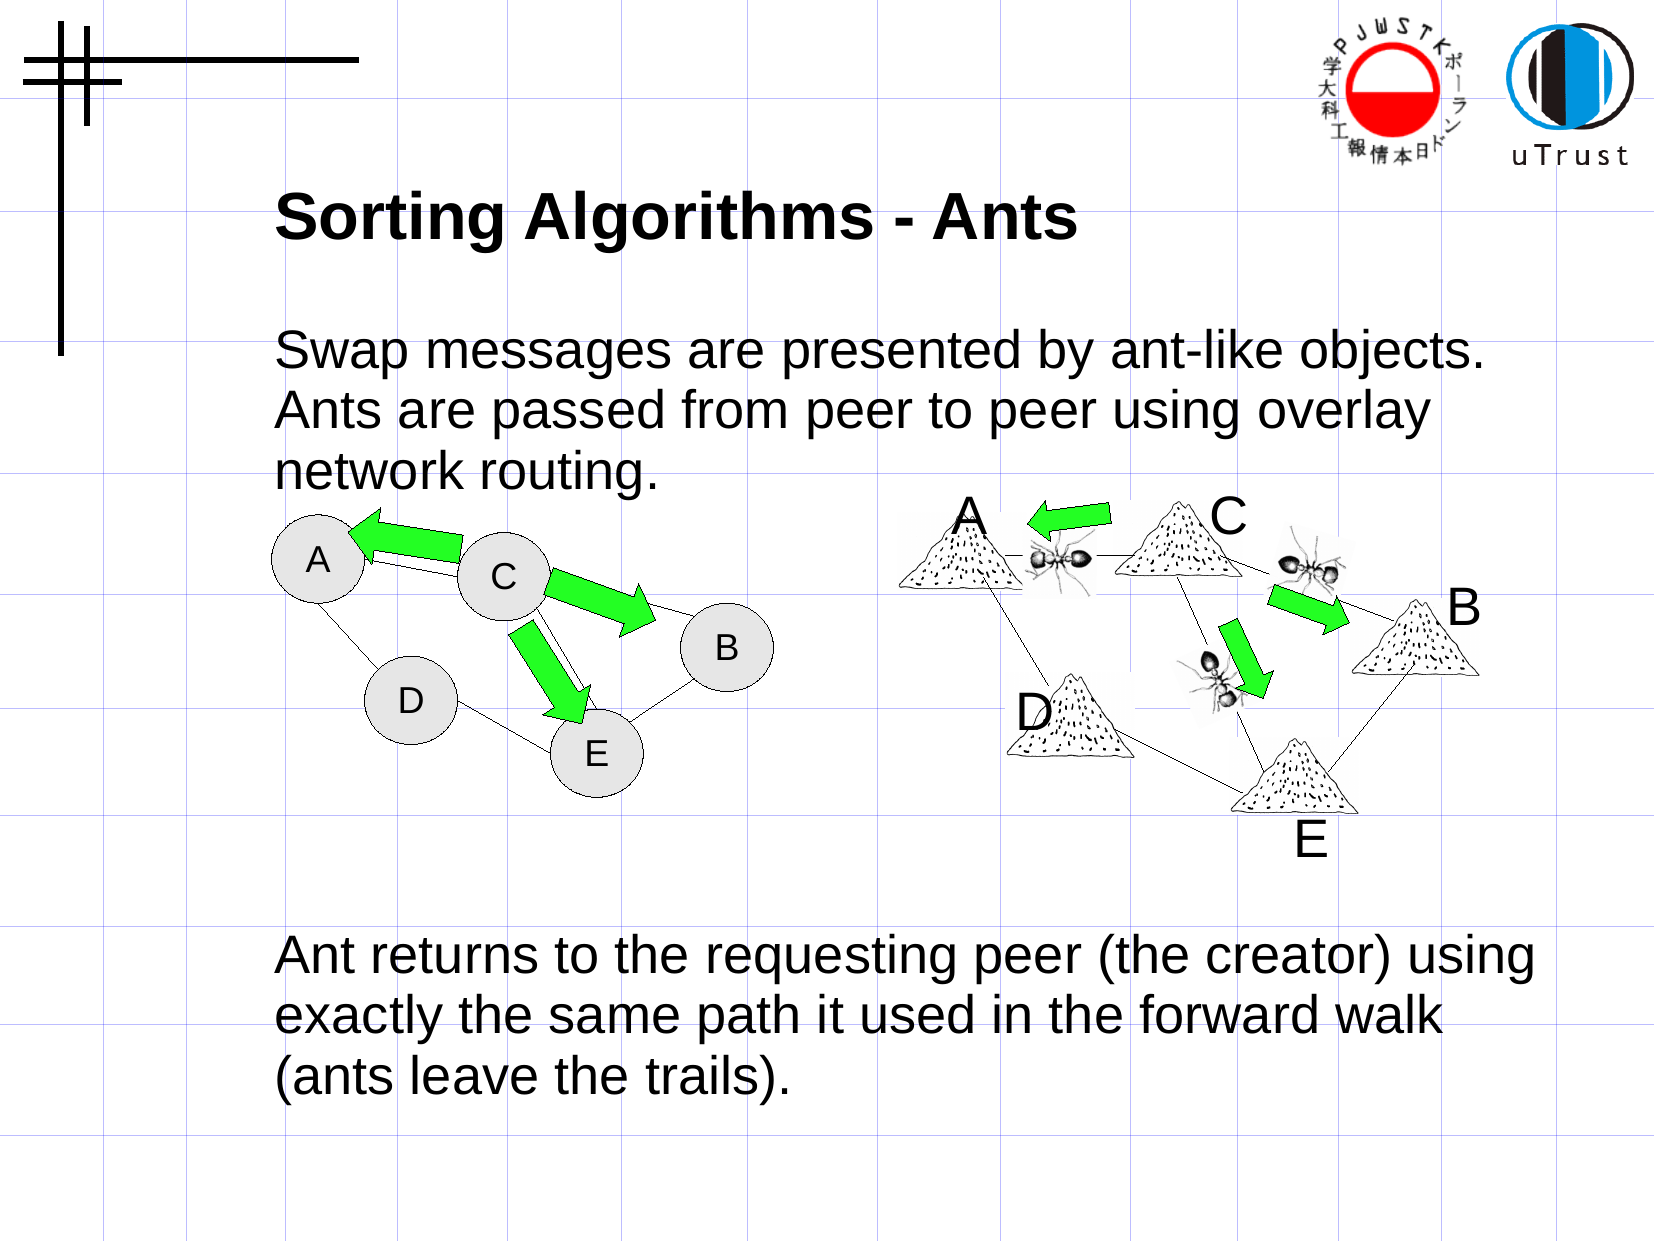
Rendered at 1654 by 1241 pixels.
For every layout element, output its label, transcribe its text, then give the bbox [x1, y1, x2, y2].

text_box [1267, 584, 1350, 635]
text_box C [457, 532, 551, 621]
text_box D [364, 656, 458, 745]
text_box D [1001, 673, 1070, 750]
picture [1304, 0, 1479, 171]
text_box [1027, 500, 1112, 542]
picture [1113, 500, 1243, 578]
text_box Sorting Algorithms - Ants Swap messages are presented by ant-like objects. Ants are passed from peer to peer using overlay network routing. Ant returns to the requesting peer (the creator) using exactly the same path it used in the forward walk (ants leave the trails). [259, 171, 1595, 1114]
text_box [1218, 618, 1274, 699]
picture [1169, 637, 1269, 729]
picture [1229, 737, 1359, 815]
text_box [508, 619, 591, 724]
text_box [543, 567, 656, 638]
text_box A [271, 514, 365, 604]
text_box [348, 507, 464, 565]
picture [897, 512, 1097, 599]
picture [1005, 672, 1135, 759]
text_box C [1194, 478, 1264, 554]
text_box B [680, 603, 774, 692]
text_box E [1278, 801, 1345, 877]
picture [1263, 521, 1356, 605]
text_box E [550, 709, 644, 798]
picture [1512, 30, 1565, 125]
picture [1506, 23, 1634, 165]
text_box A [936, 478, 1003, 554]
text_box B [1431, 568, 1498, 645]
picture [1350, 598, 1480, 677]
